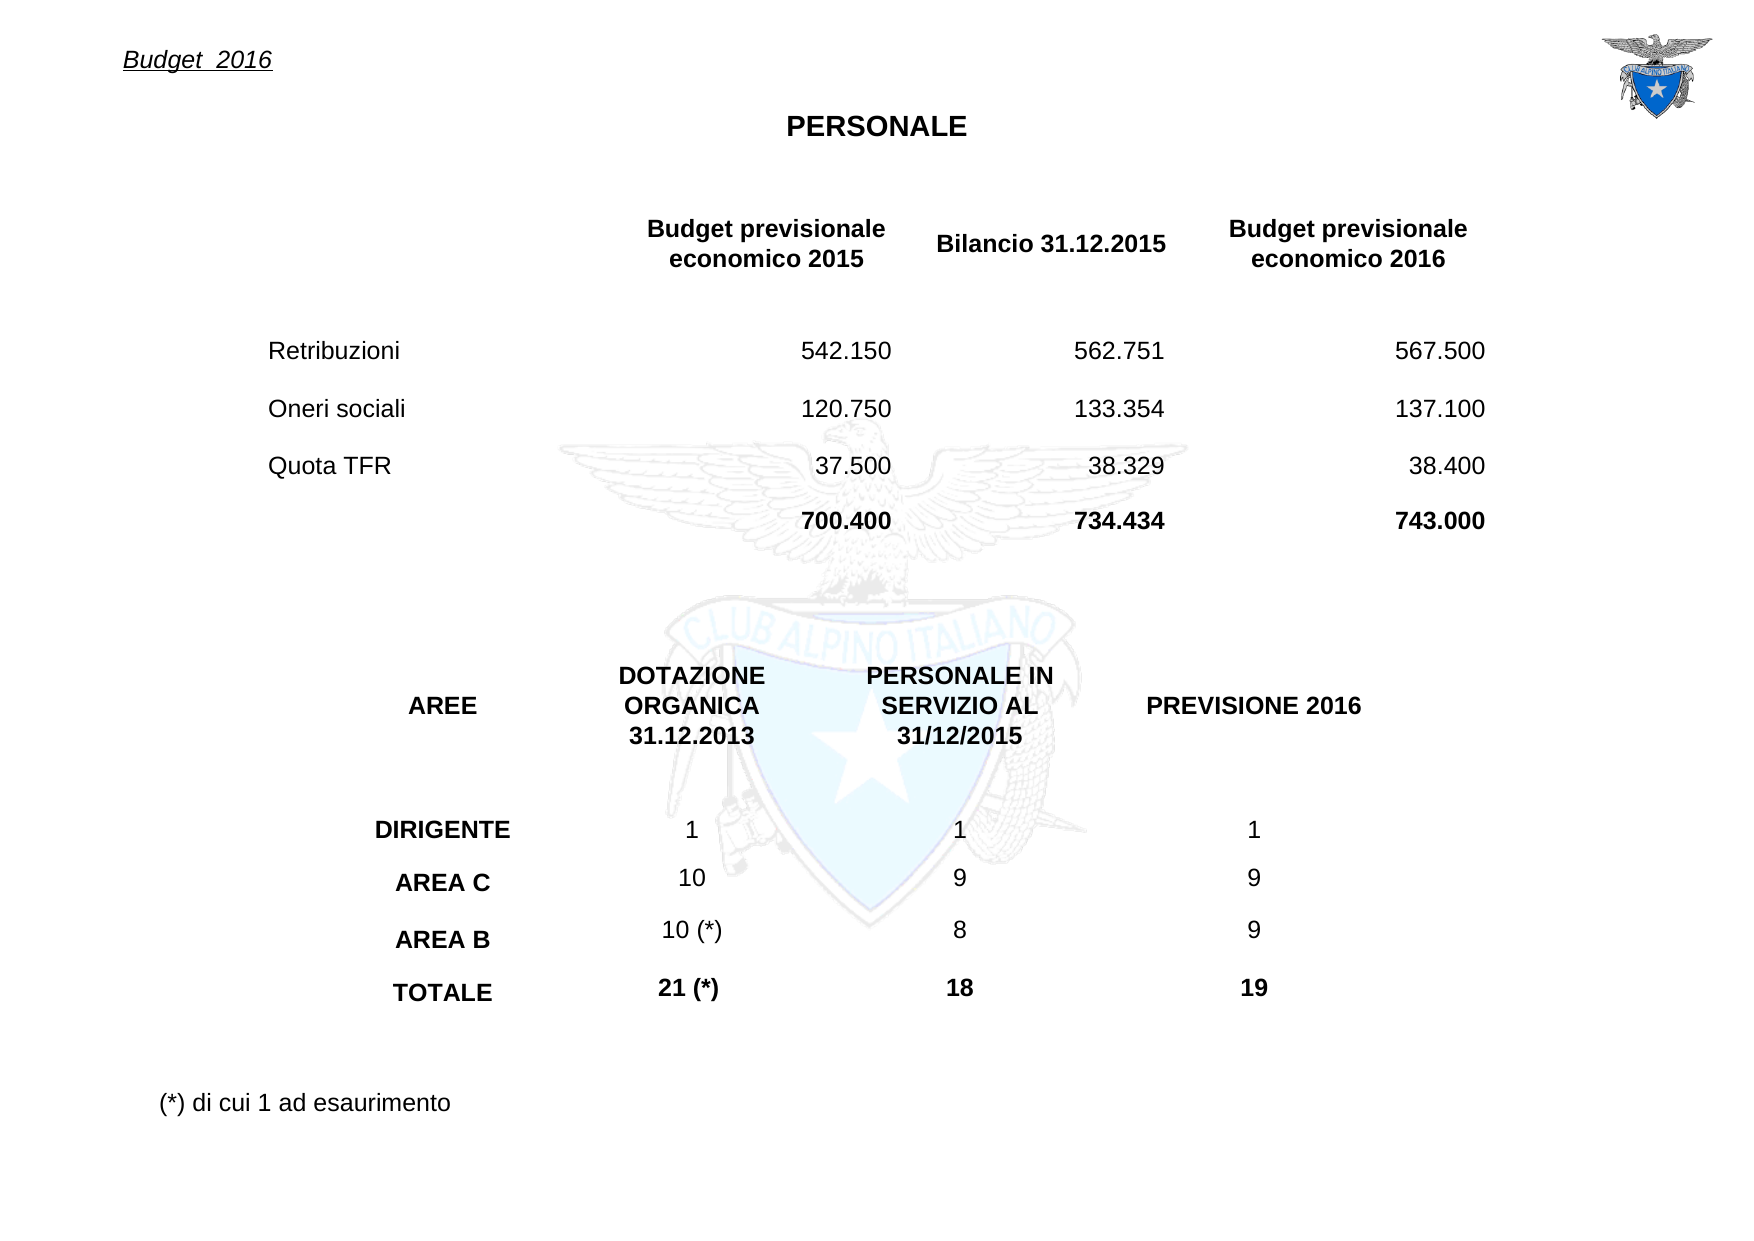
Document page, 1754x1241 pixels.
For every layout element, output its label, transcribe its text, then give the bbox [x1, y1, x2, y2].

table_header AREE [322, 608, 564, 800]
table_cell 9 [1100, 853, 1409, 905]
table_cell 19 [1100, 962, 1409, 1015]
table_cell TOTALE [322, 962, 564, 1015]
table_cell [251, 491, 613, 548]
table_cell 734.434 [909, 491, 1182, 548]
picture [1597, 29, 1718, 128]
table_header PERSONALE [251, 89, 1503, 161]
table_header DOTAZIONE ORGANICA 31.12.2013 [564, 608, 820, 800]
table_cell 1 [1100, 800, 1409, 853]
table_cell 1 [820, 800, 1100, 853]
table_cell 8 [820, 905, 1100, 962]
table_cell 38.329 [909, 438, 1182, 491]
table_cell 1 [564, 800, 820, 853]
table_cell 21 (*) [564, 962, 820, 1015]
table_cell Bilancio 31.12.2015 [909, 161, 1182, 323]
table_cell 38.400 [1182, 438, 1503, 491]
table_cell 542.150 [613, 323, 909, 376]
table_cell [251, 161, 613, 323]
text_box (*) di cui 1 ad esaurimento [144, 1078, 842, 1125]
table_cell 137.100 [1182, 376, 1503, 438]
table_cell 37.500 [613, 438, 909, 491]
table_cell 9 [1100, 905, 1409, 962]
table_cell 743.000 [1182, 491, 1503, 548]
table_cell 562.751 [909, 323, 1182, 376]
table_cell 18 [820, 962, 1100, 1015]
table_cell 120.750 [613, 376, 909, 438]
table_cell AREA B [322, 905, 564, 962]
text_box Budget 2016 [50, 35, 346, 81]
table_cell 10 (*) [564, 905, 820, 962]
picture [533, 548, 1221, 608]
table_cell 9 [820, 853, 1100, 905]
table_cell AREA C [322, 853, 564, 905]
table_cell 10 [564, 853, 820, 905]
table_cell Quota TFR [251, 438, 613, 491]
table_cell 700.400 [613, 491, 909, 548]
table_cell Budget previsionale economico 2016 [1182, 161, 1503, 323]
table_cell DIRIGENTE [322, 800, 564, 853]
table_cell Retribuzioni [251, 323, 613, 376]
table_cell 567.500 [1182, 323, 1503, 376]
table_cell Oneri sociali [251, 376, 613, 438]
table_cell Budget previsionale economico 2015 [613, 161, 909, 323]
table_header PREVISIONE 2016 [1100, 608, 1409, 800]
table_header PERSONALE IN SERVIZIO AL 31/12/2015 [820, 608, 1100, 800]
table_cell 133.354 [909, 376, 1182, 438]
